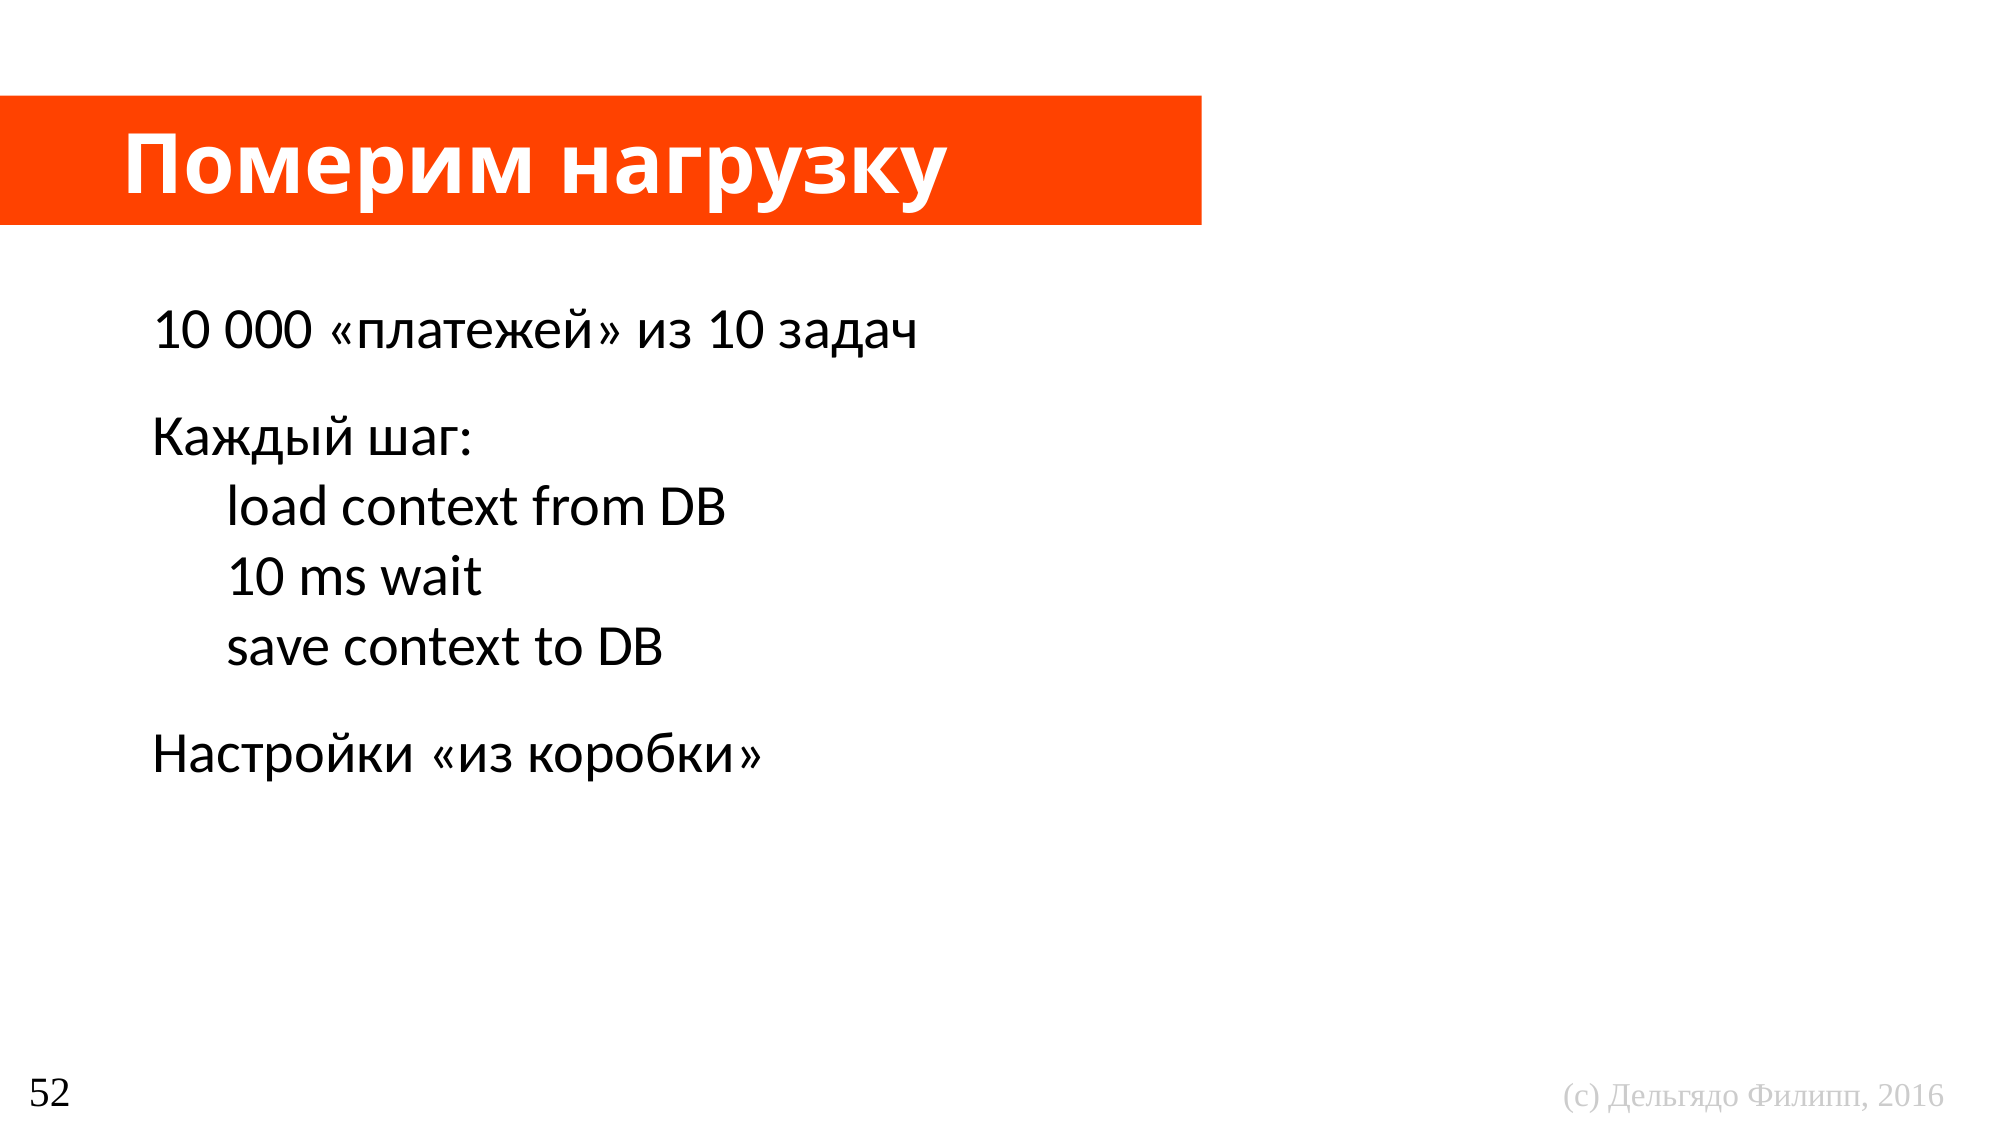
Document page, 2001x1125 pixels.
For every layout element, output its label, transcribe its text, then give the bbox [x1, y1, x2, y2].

list 10 000 «платежей» из 10 задач Каждый шаг: load сontext from DB 10 ms wait save context to DB Настройки «из коробки» [137, 282, 1863, 1014]
title Померим нагрузку [0, 95, 1202, 225]
